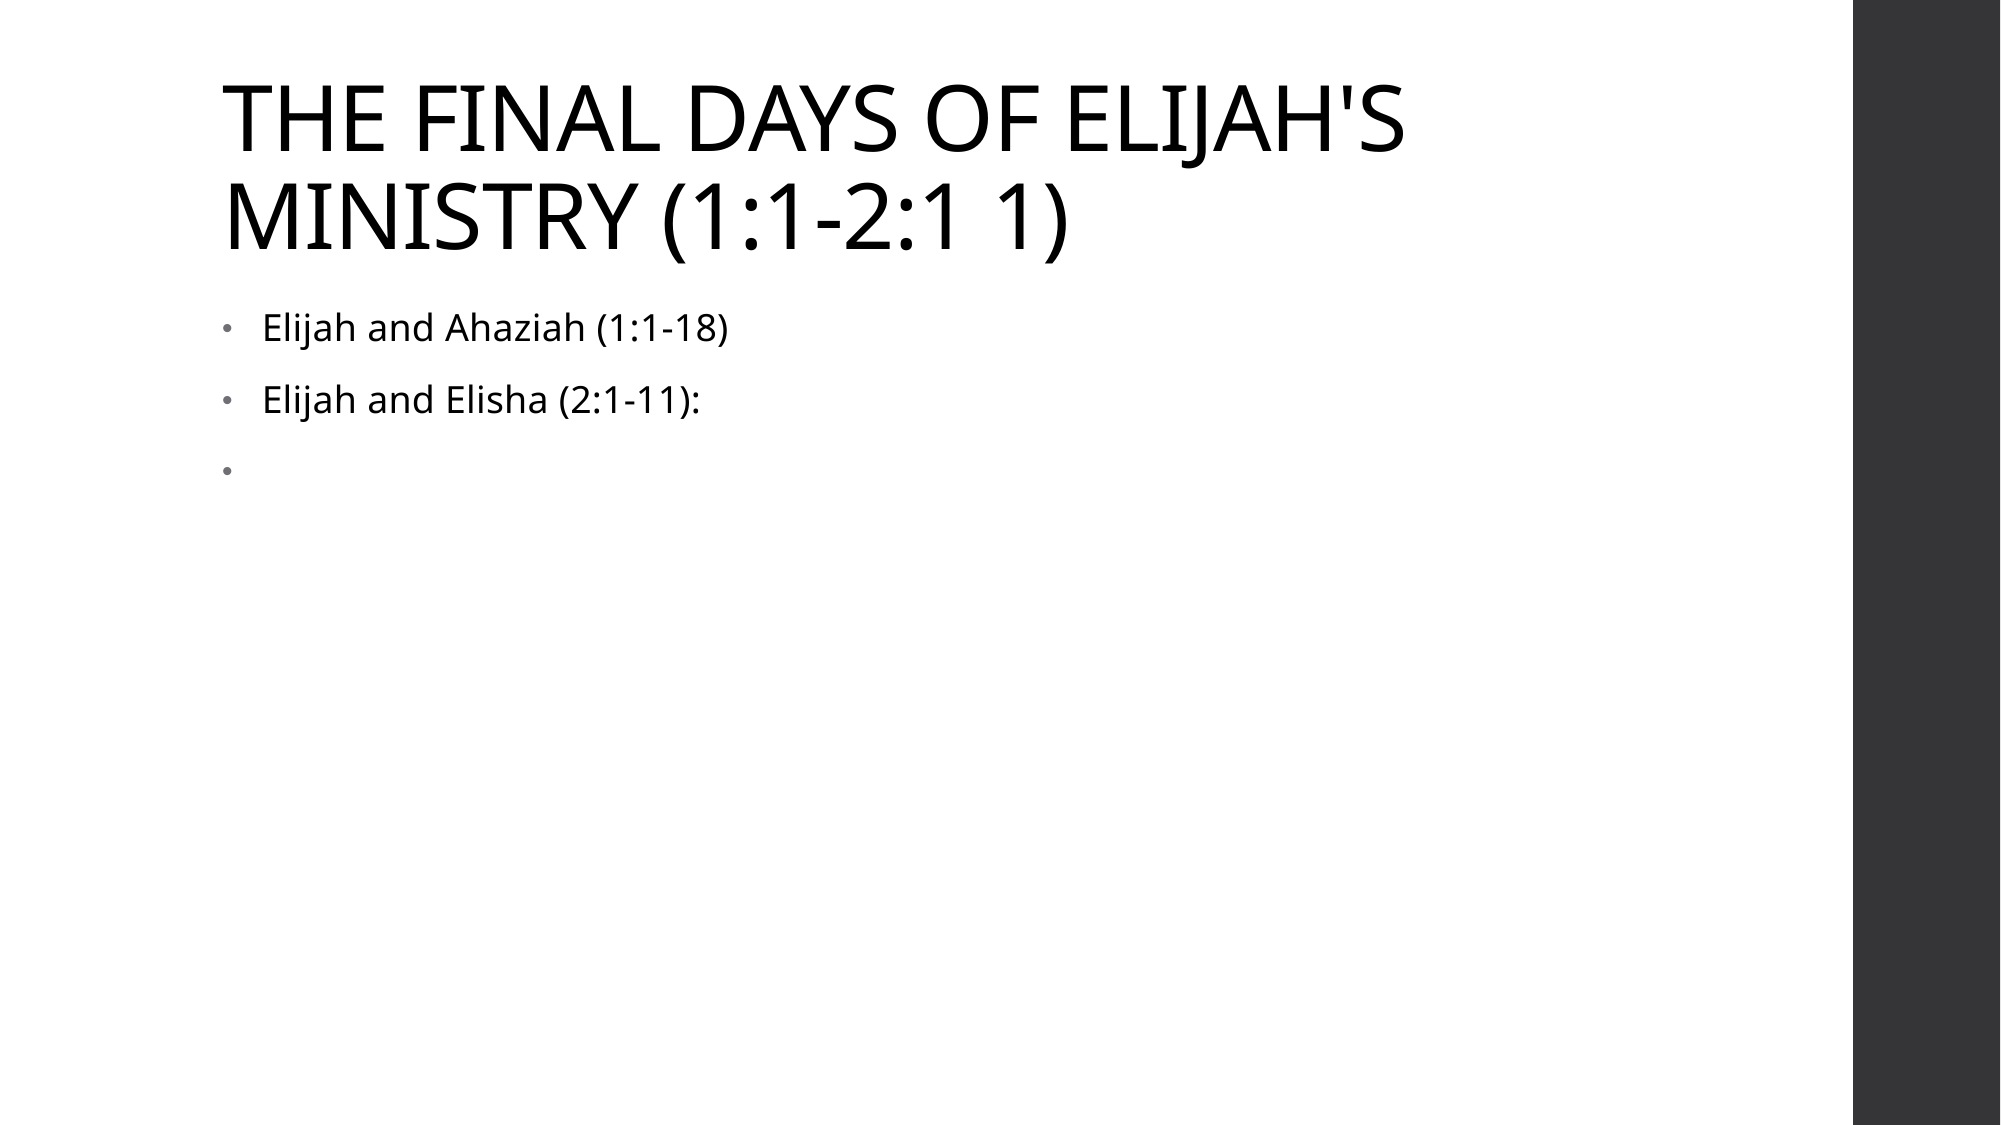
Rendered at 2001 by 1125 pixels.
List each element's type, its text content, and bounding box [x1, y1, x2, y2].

title THE FINAL DAYS OF ELIJAH'S MINISTRY (1:1-2:1 1) [206, 60, 1797, 278]
list Elijah and Ahaziah (1:1-18) Elijah and Elisha (2:1-11): [206, 299, 1617, 1014]
